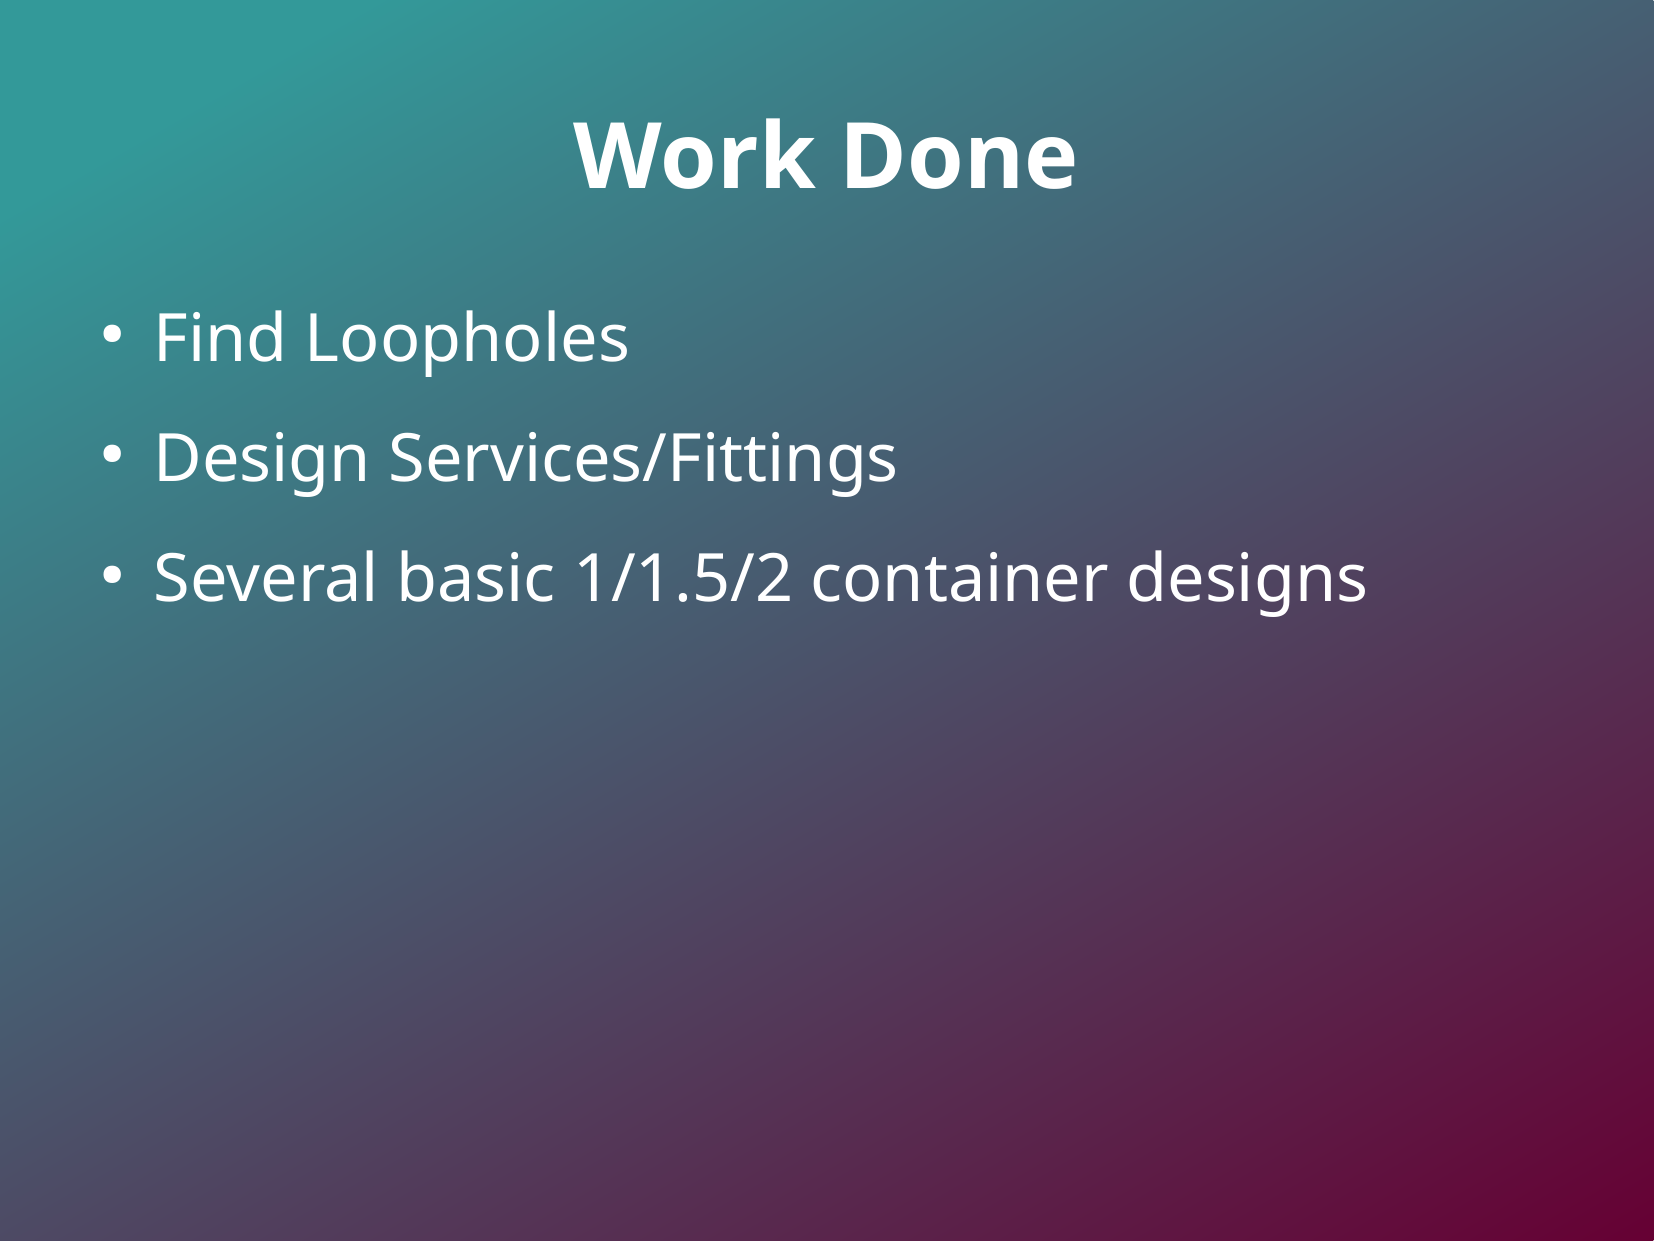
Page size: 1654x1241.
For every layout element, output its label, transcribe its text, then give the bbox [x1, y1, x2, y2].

list Find Loopholes Design Services/Fittings Several basic 1/1.5/2 container designs [82, 290, 1571, 1109]
title Work Done [82, 49, 1571, 257]
